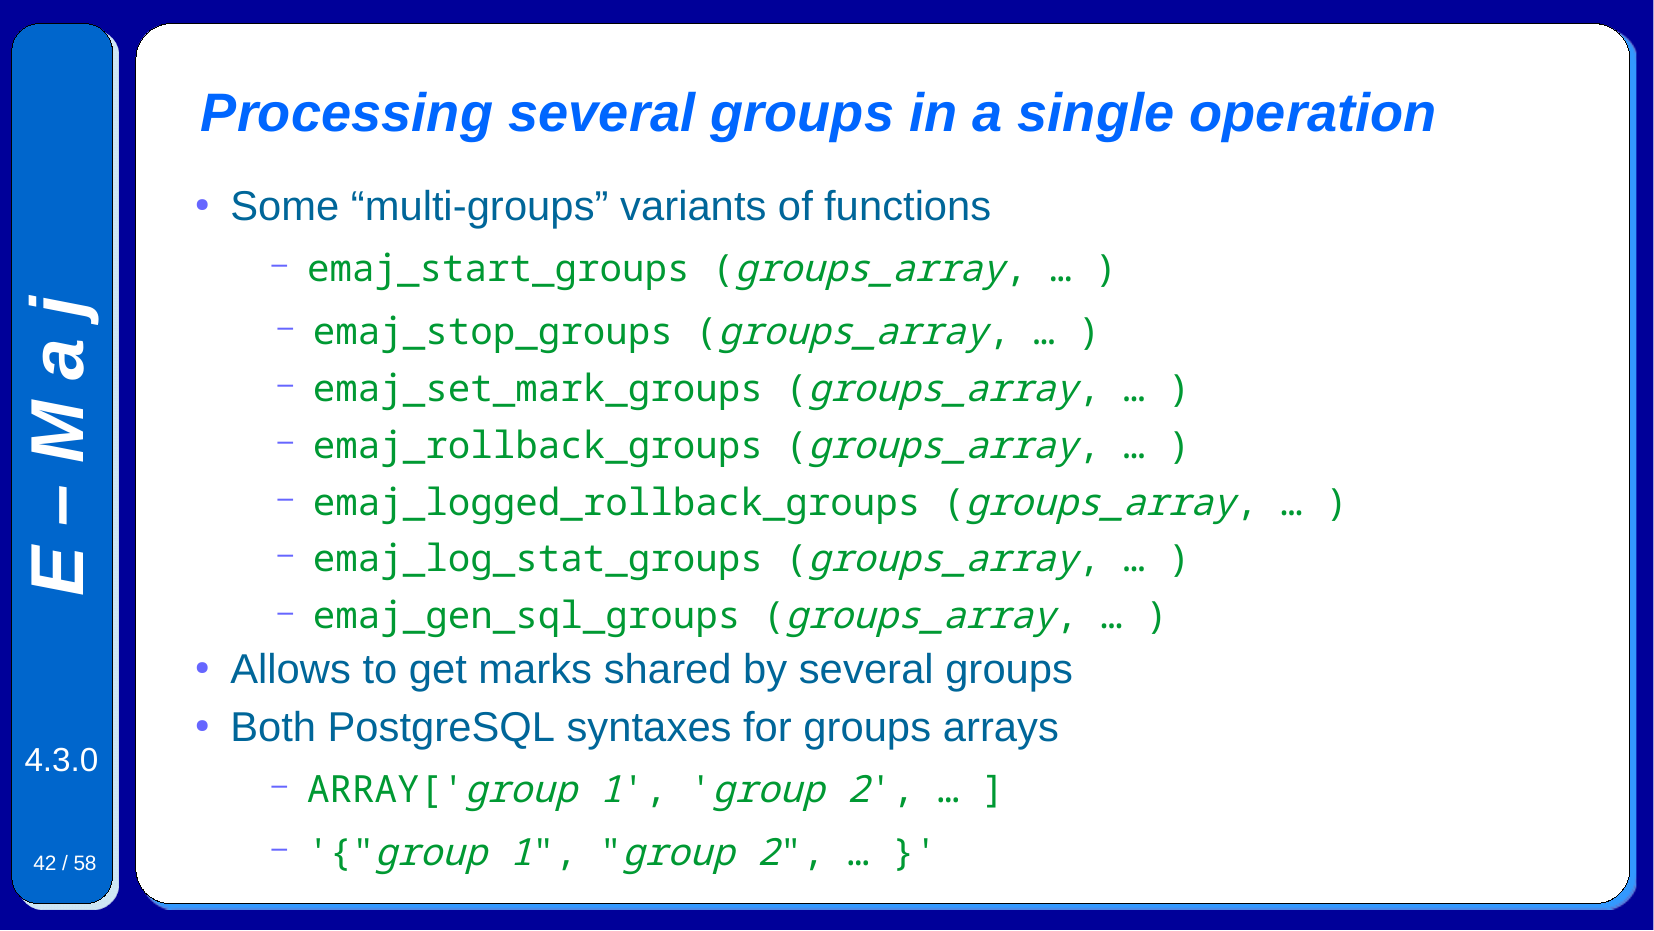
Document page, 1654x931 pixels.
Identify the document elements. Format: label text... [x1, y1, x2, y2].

list Some “multi-groups” variants of functions emaj_start_groups (groups_array, … ) emaj_stop_groups (groups_array, … ) emaj_set_mark_groups (groups_array, … ) emaj_rollback_groups (groups_array, … ) emaj_logged_rollback_groups (groups_array, … ) emaj_log_stat_groups (groups_array, … ) emaj_gen_sql_groups (groups_array, … ) Allows to get marks shared by several groups Both PostgreSQL syntaxes for groups arrays ARRAY['group 1', 'group 2', … ] '{"group 1", "group 2", … }' [177, 183, 1587, 859]
title Processing several groups in a single operation [200, 34, 1575, 183]
